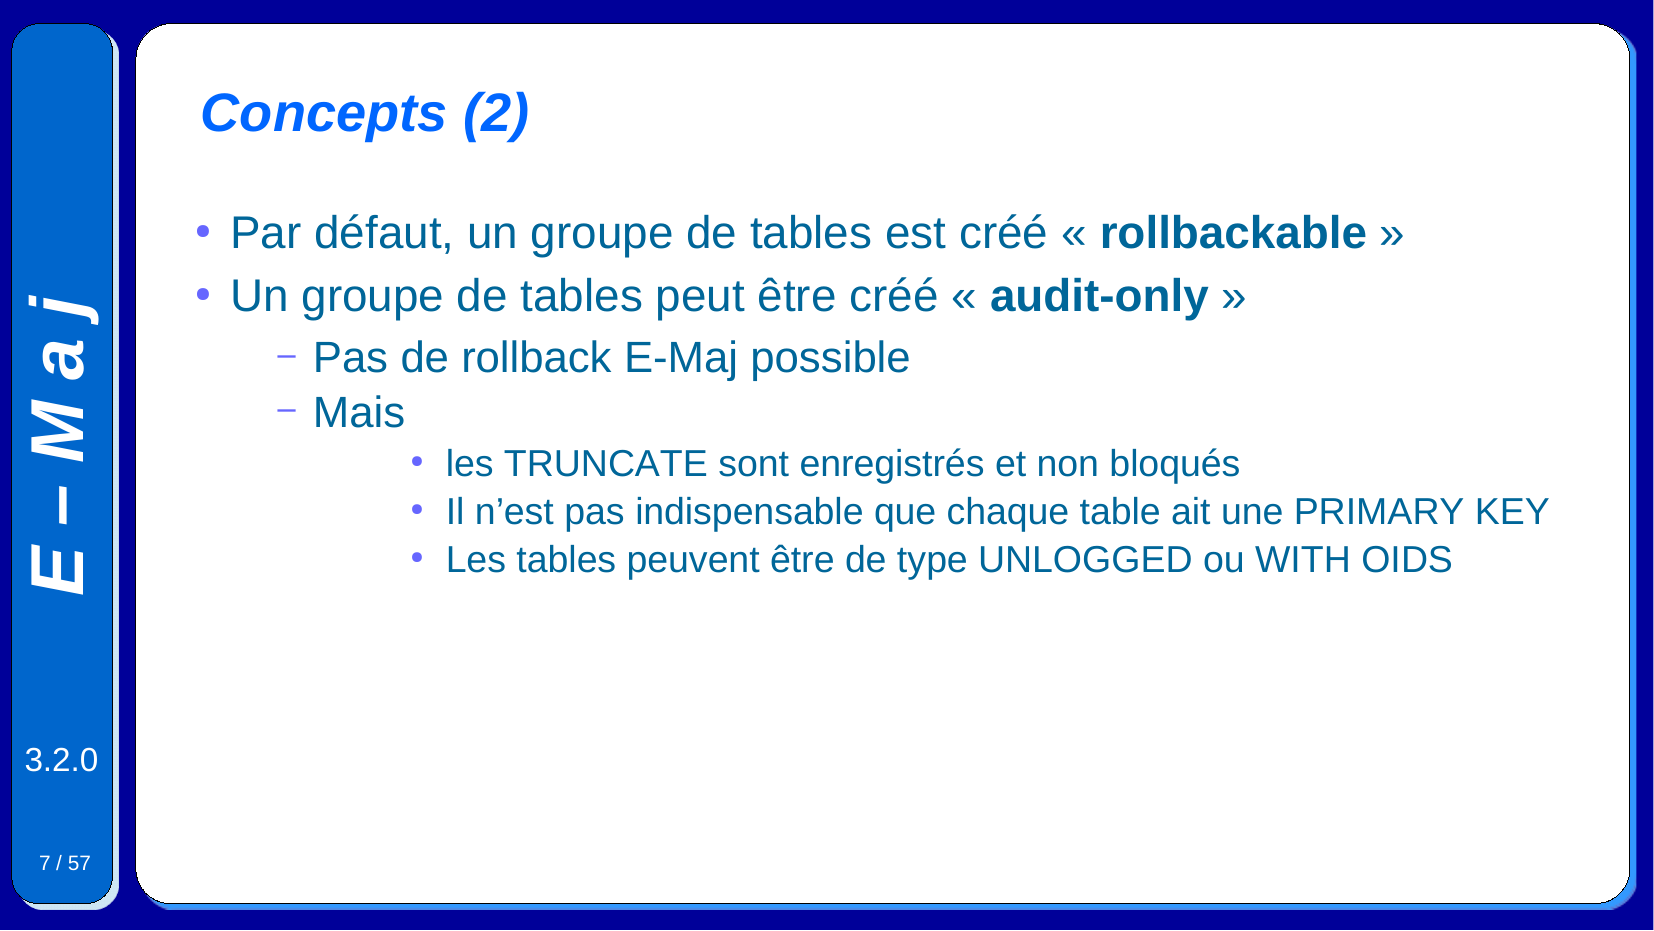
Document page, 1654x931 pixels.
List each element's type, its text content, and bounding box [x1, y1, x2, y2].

list Par défaut, un groupe de tables est créé « rollbackable » Un groupe de tables peut être créé « audit-only » Pas de rollback E-Maj possible Mais les TRUNCATE sont enregistrés et non bloqués Il n’est pas indispensable que chaque table ait une PRIMARY KEY Les tables peuvent être de type UNLOGGED ou WITH OIDS [177, 206, 1587, 827]
title Concepts (2) [200, 34, 1575, 191]
